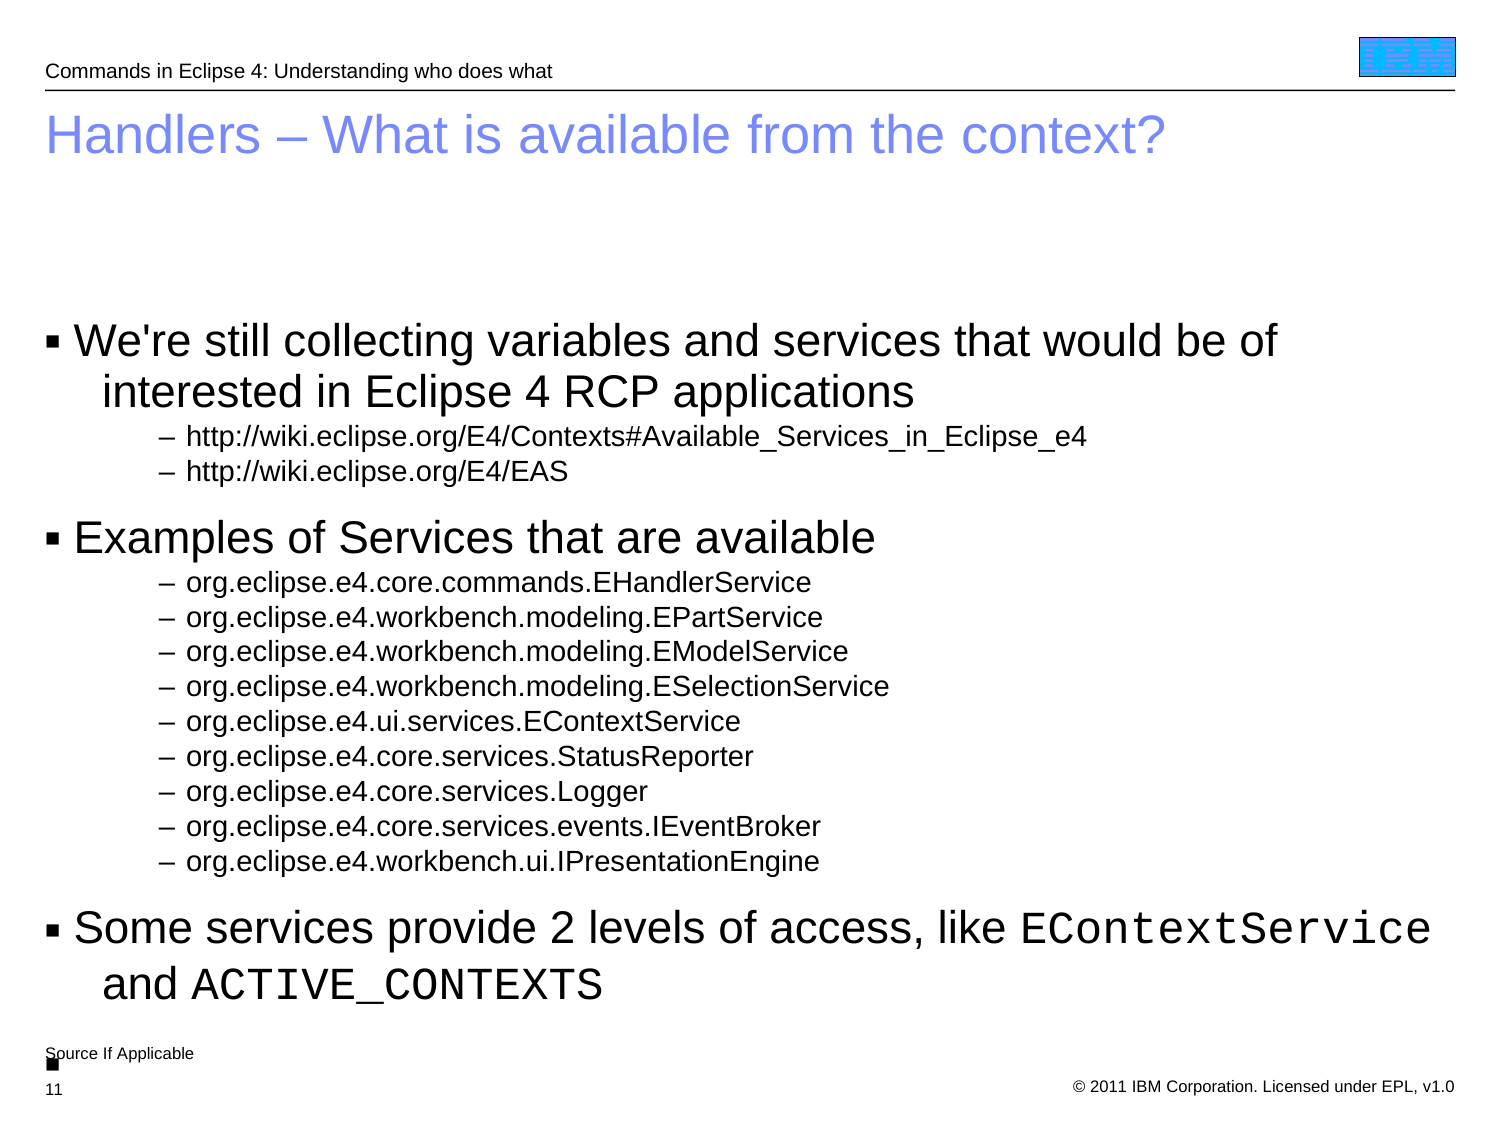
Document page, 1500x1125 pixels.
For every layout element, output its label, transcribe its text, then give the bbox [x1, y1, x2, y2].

title Handlers – What is available from the context? [30, 97, 1456, 218]
text_box Source If Applicable [30, 1021, 1441, 1072]
text_box Commands in Eclipse 4: Understanding who does what [30, 37, 1306, 83]
list We're still collecting variables and services that would be of interested in Eclipse 4 RCP applications http://wiki.eclipse.org/E4/Contexts#Available_Services_in_Eclipse_e4 http://wiki.eclipse.org/E4/EAS Examples of Services that are available org.eclipse.e4.core.commands.EHandlerService org.eclipse.e4.workbench.modeling.EPartService org.eclipse.e4.workbench.modeling.EModelService org.eclipse.e4.workbench.modeling.ESelectionService org.eclipse.e4.ui.services.EContextService org.eclipse.e4.core.services.StatusReporter org.eclipse.e4.core.services.Logger org.eclipse.e4.core.services.events.IEventBroker org.eclipse.e4.workbench.ui.IPresentationEngine Some services provide 2 levels of access, like EContextService and ACTIVE_CONTEXTS [30, 307, 1456, 1115]
